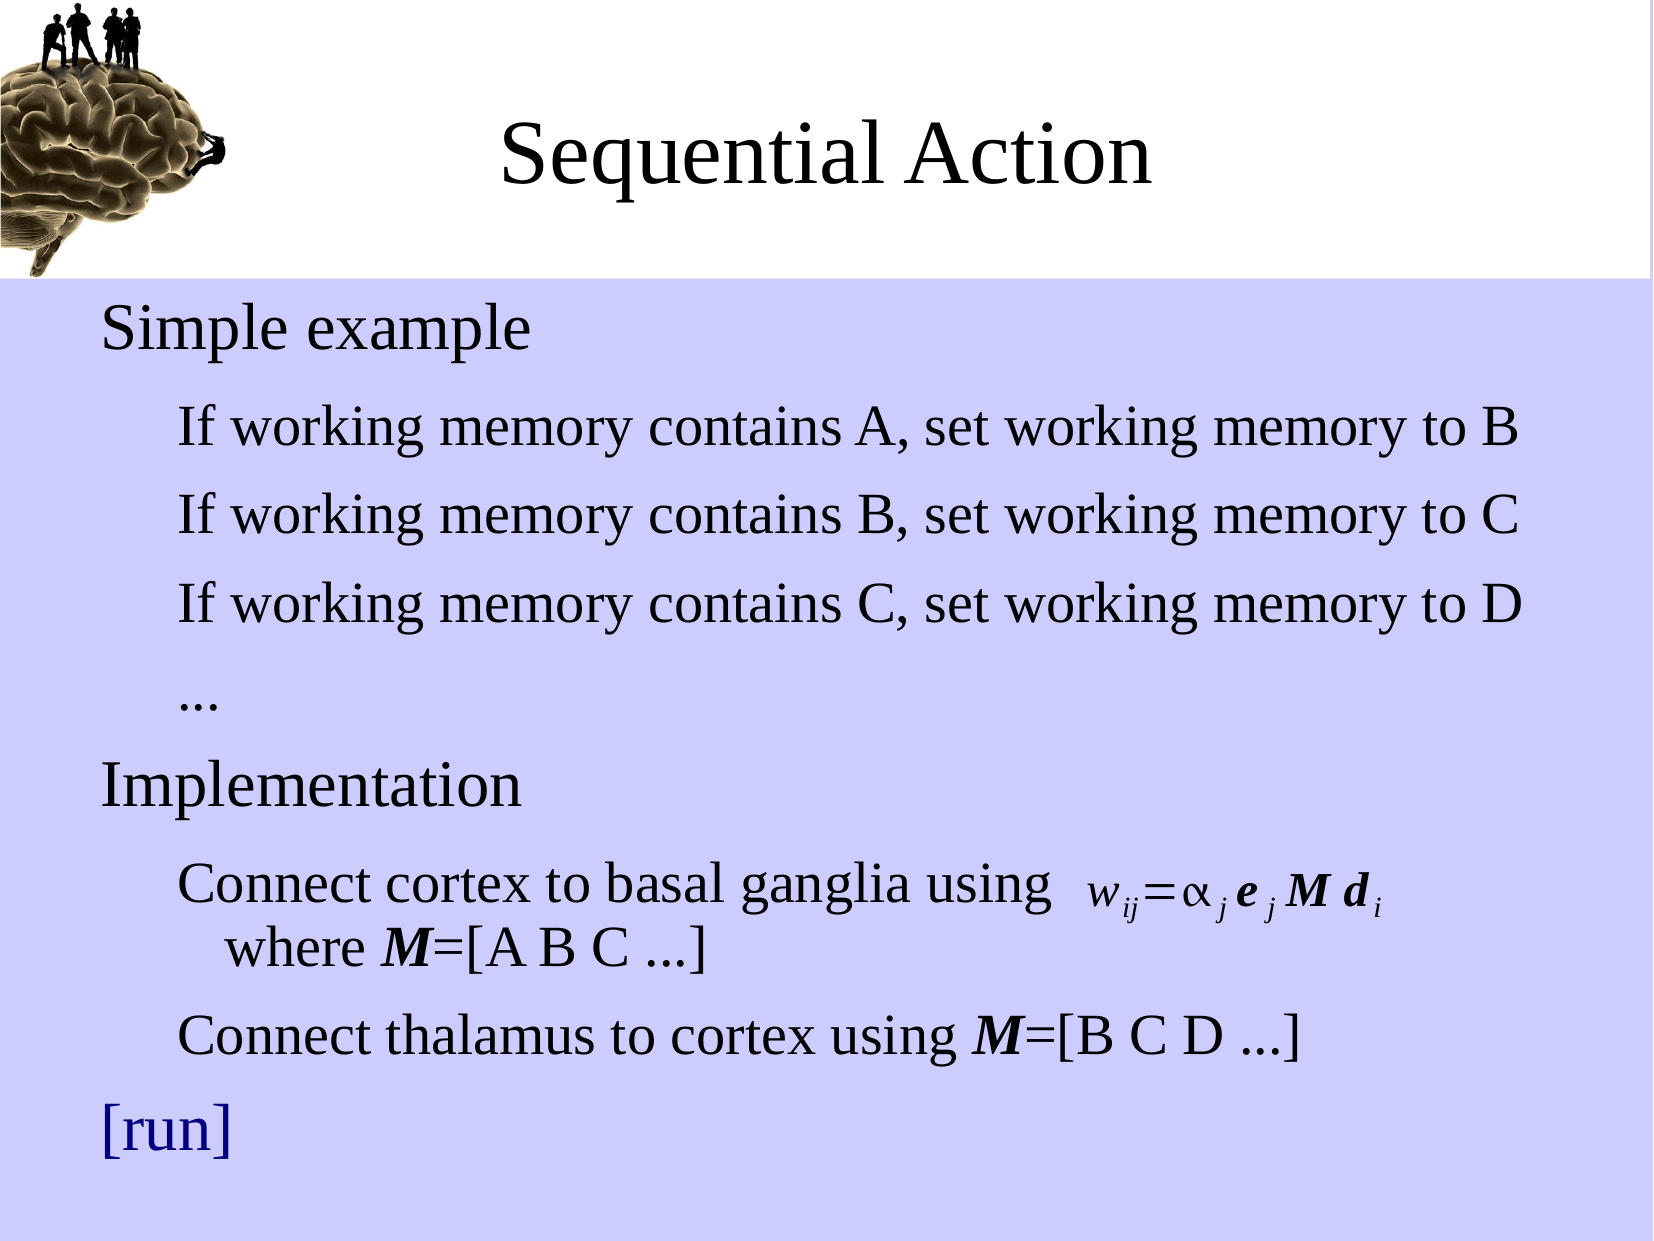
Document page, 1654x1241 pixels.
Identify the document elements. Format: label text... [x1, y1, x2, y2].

title Sequential Action [82, 56, 1571, 250]
picture [0, 0, 226, 278]
chart [1078, 862, 1388, 926]
list Simple example If working memory contains A, set working memory to B If working memory contains B, set working memory to C If working memory contains C, set working memory to D ... Implementation Connect cortex to basal ganglia using where M=[A B C ...] Connect thalamus to cortex using M=[B C D ...] [run] [82, 290, 1571, 1173]
